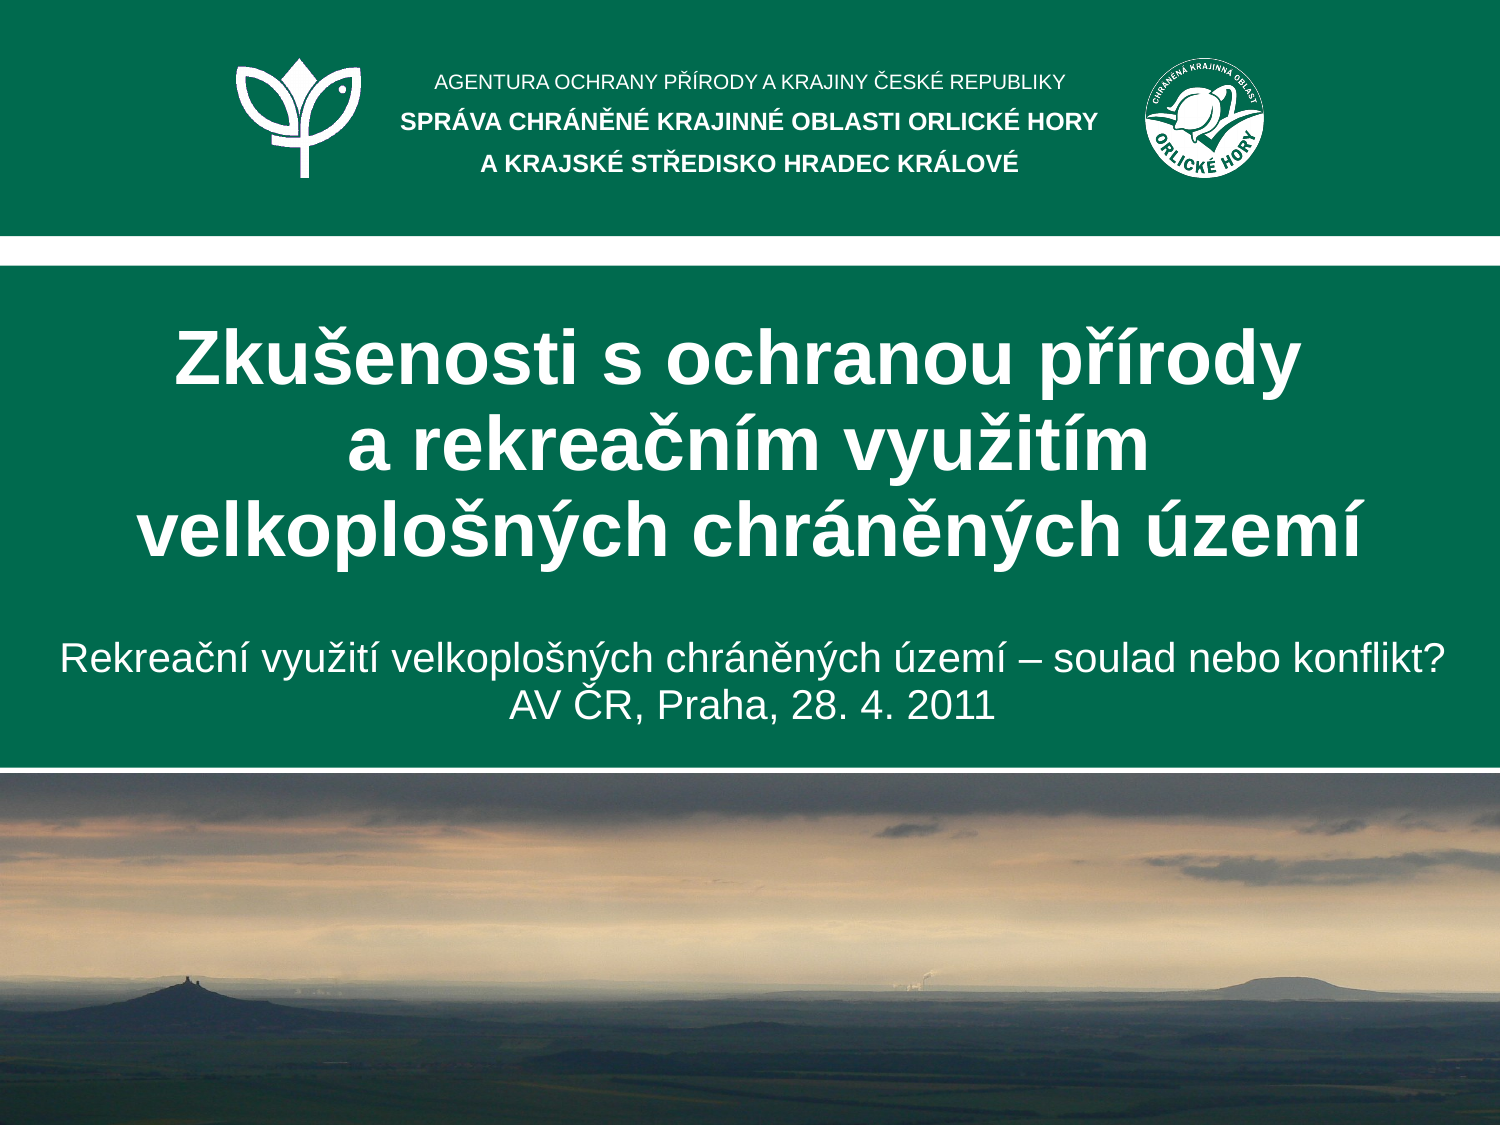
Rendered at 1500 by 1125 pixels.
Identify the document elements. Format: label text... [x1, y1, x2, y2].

subtitle Rekreační využití velkoplošných chráněných území – soulad nebo konflikt? AV ČR, Praha, 28. 4. 2011 [29, 627, 1477, 737]
picture [236, 58, 361, 178]
picture [0, 773, 1500, 1125]
picture [1145, 58, 1264, 178]
title Zkušenosti s ochranou přírody a rekreačním využitím velkoplošných chráněných území [88, 307, 1412, 581]
